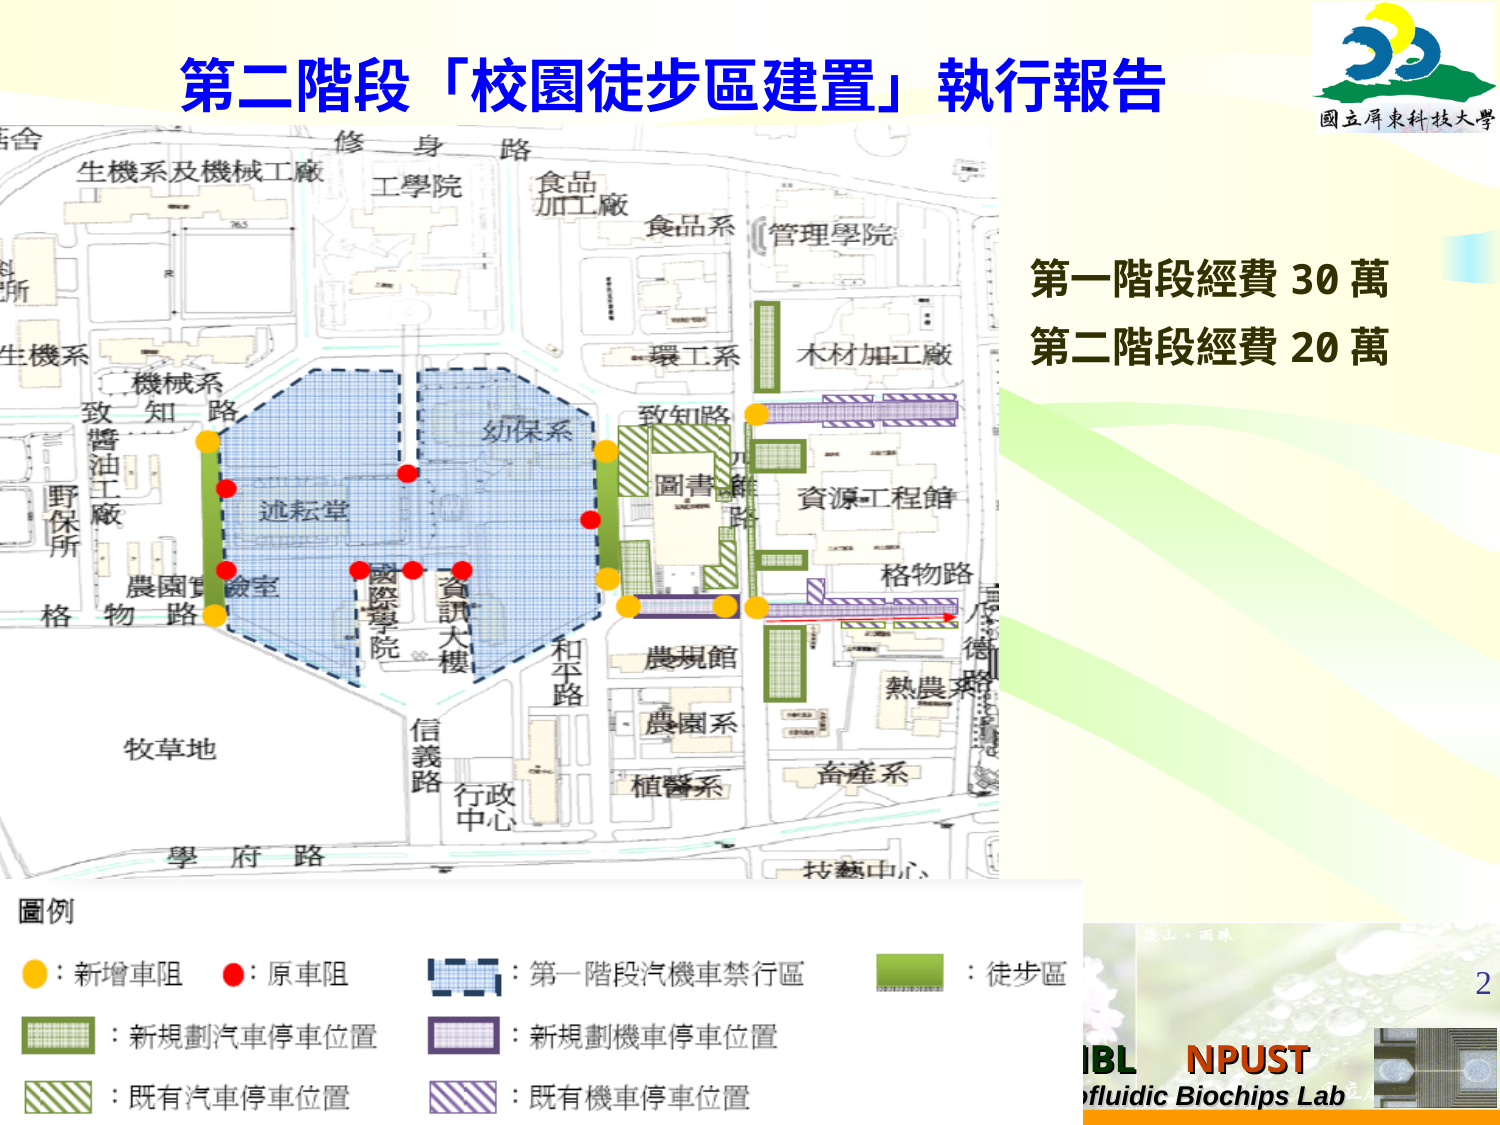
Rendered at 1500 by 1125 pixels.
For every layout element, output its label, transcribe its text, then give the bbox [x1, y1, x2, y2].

picture [1312, 2, 1496, 133]
picture [0, 125, 1500, 1125]
picture [1264, 1095, 1270, 1103]
text_box 第二階段「校園徒步區建置」執行報告 [171, 42, 1211, 126]
text_box 第一階段經費30萬 第二階段經費20萬 [1021, 243, 1500, 398]
